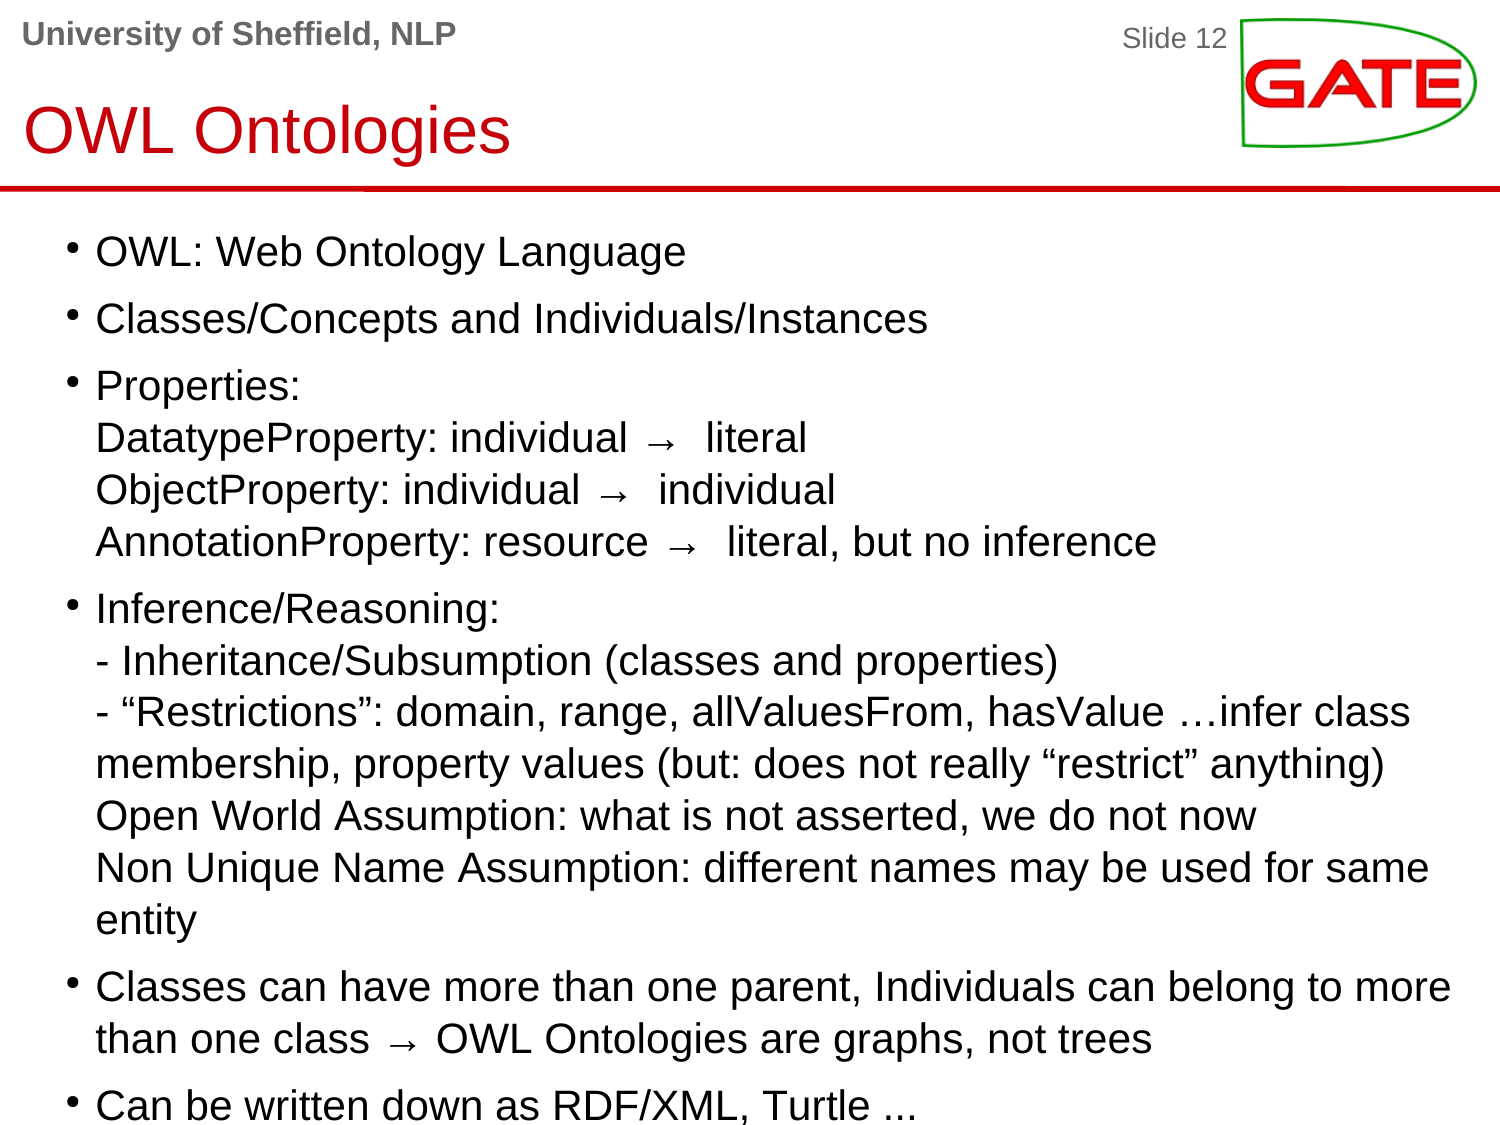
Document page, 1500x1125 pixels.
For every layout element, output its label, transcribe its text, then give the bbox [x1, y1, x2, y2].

picture [1240, 18, 1477, 148]
title OWL Ontologies [23, 70, 1243, 192]
list OWL: Web Ontology Language Classes/Concepts and Individuals/Instances Properties: DatatypeProperty: individual → literal ObjectProperty: individual → individual AnnotationProperty: resource → literal, but no inference Inference/Reasoning: - Inheritance/Subsumption (classes and properties) - “Restrictions”: domain, range, allValuesFrom, hasValue …infer class membership, property values (but: does not really “restrict” anything) Open World Assumption: what is not asserted, we do not now Non Unique Name Assumption: different names may be used for same entity Classes can have more than one parent, Individuals can belong to more than one class → OWL Ontologies are graphs, not trees Can be written down as RDF/XML, Turtle ... [15, 222, 1457, 1125]
